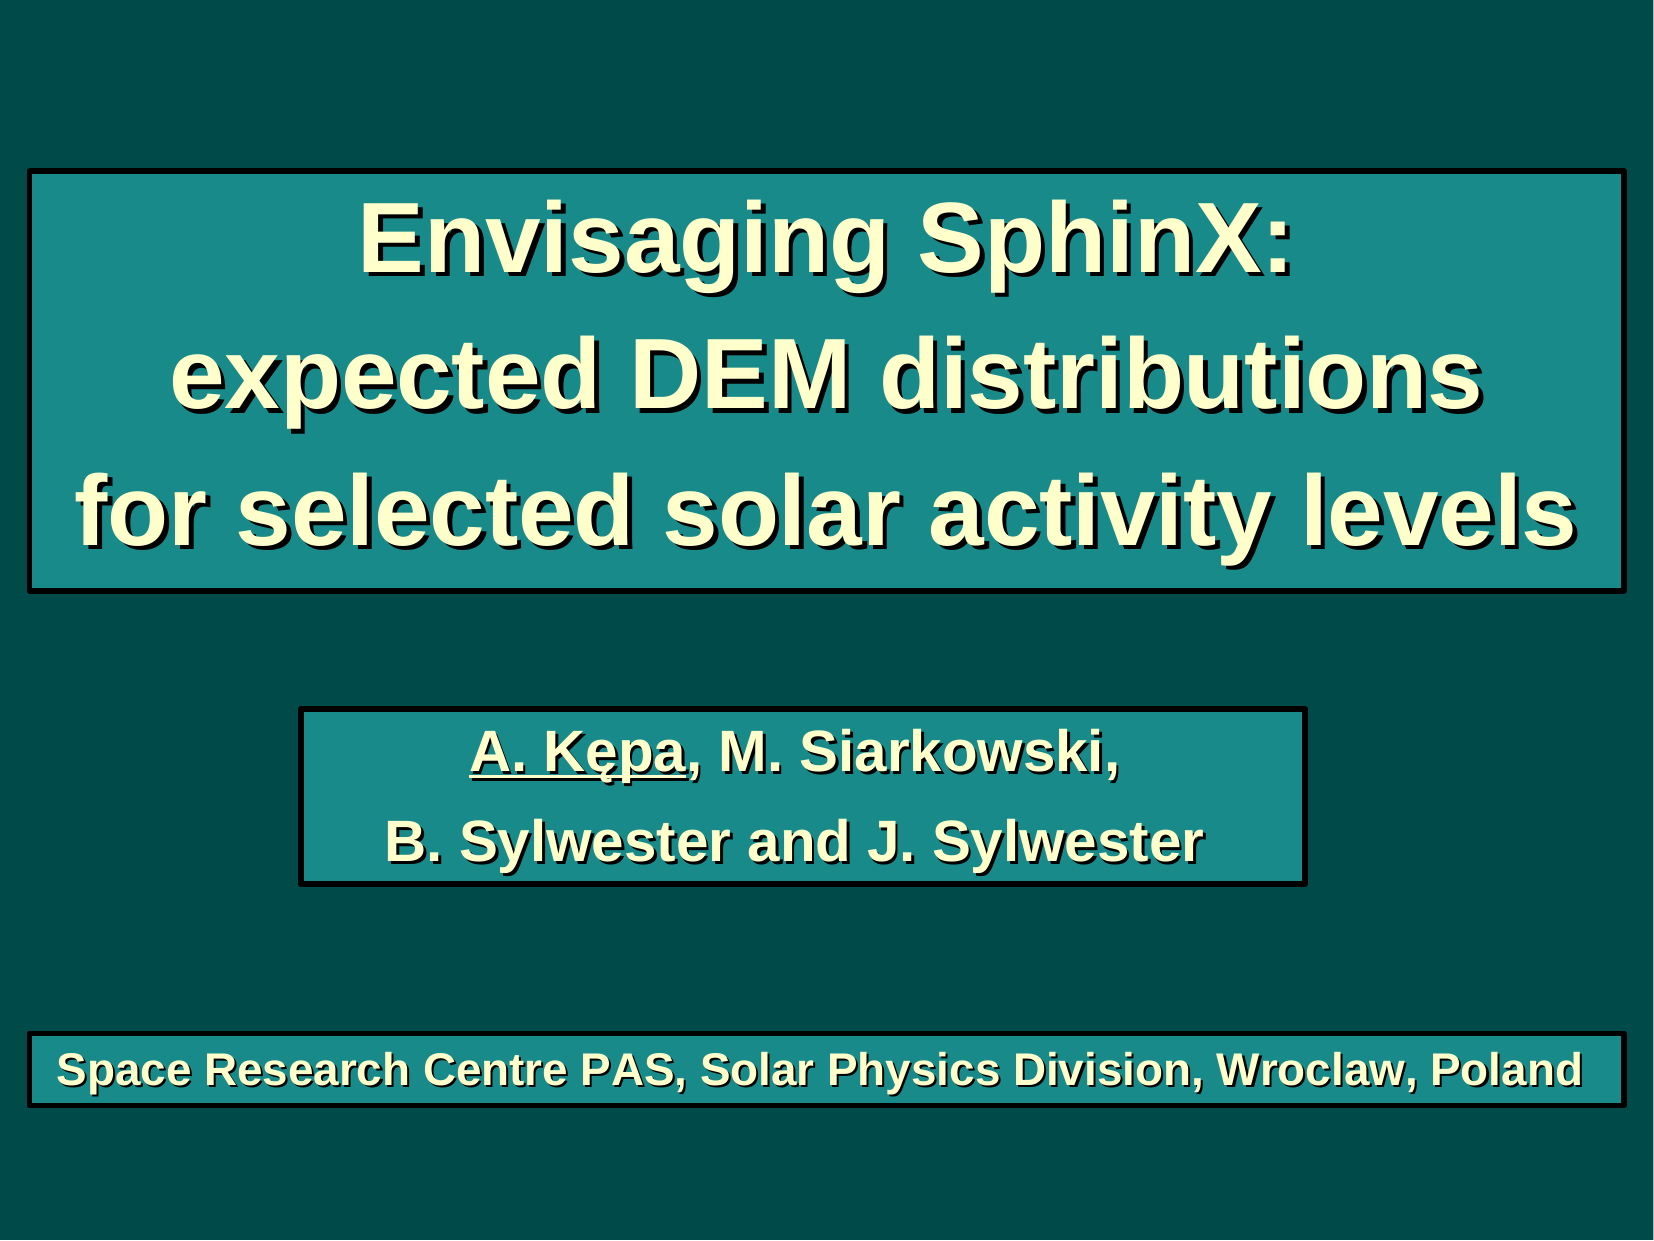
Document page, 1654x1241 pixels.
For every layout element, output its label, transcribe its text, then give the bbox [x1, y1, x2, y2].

text_box A. Kępa, M. Siarkowski, B. Sylwester and J. Sylwester [301, 708, 1306, 885]
text_box Envisaging SphinX: expected DEM distributions for selected solar activity levels [29, 171, 1625, 591]
text_box Space Research Centre PAS, Solar Physics Division, Wroclaw, Poland [29, 1033, 1625, 1106]
